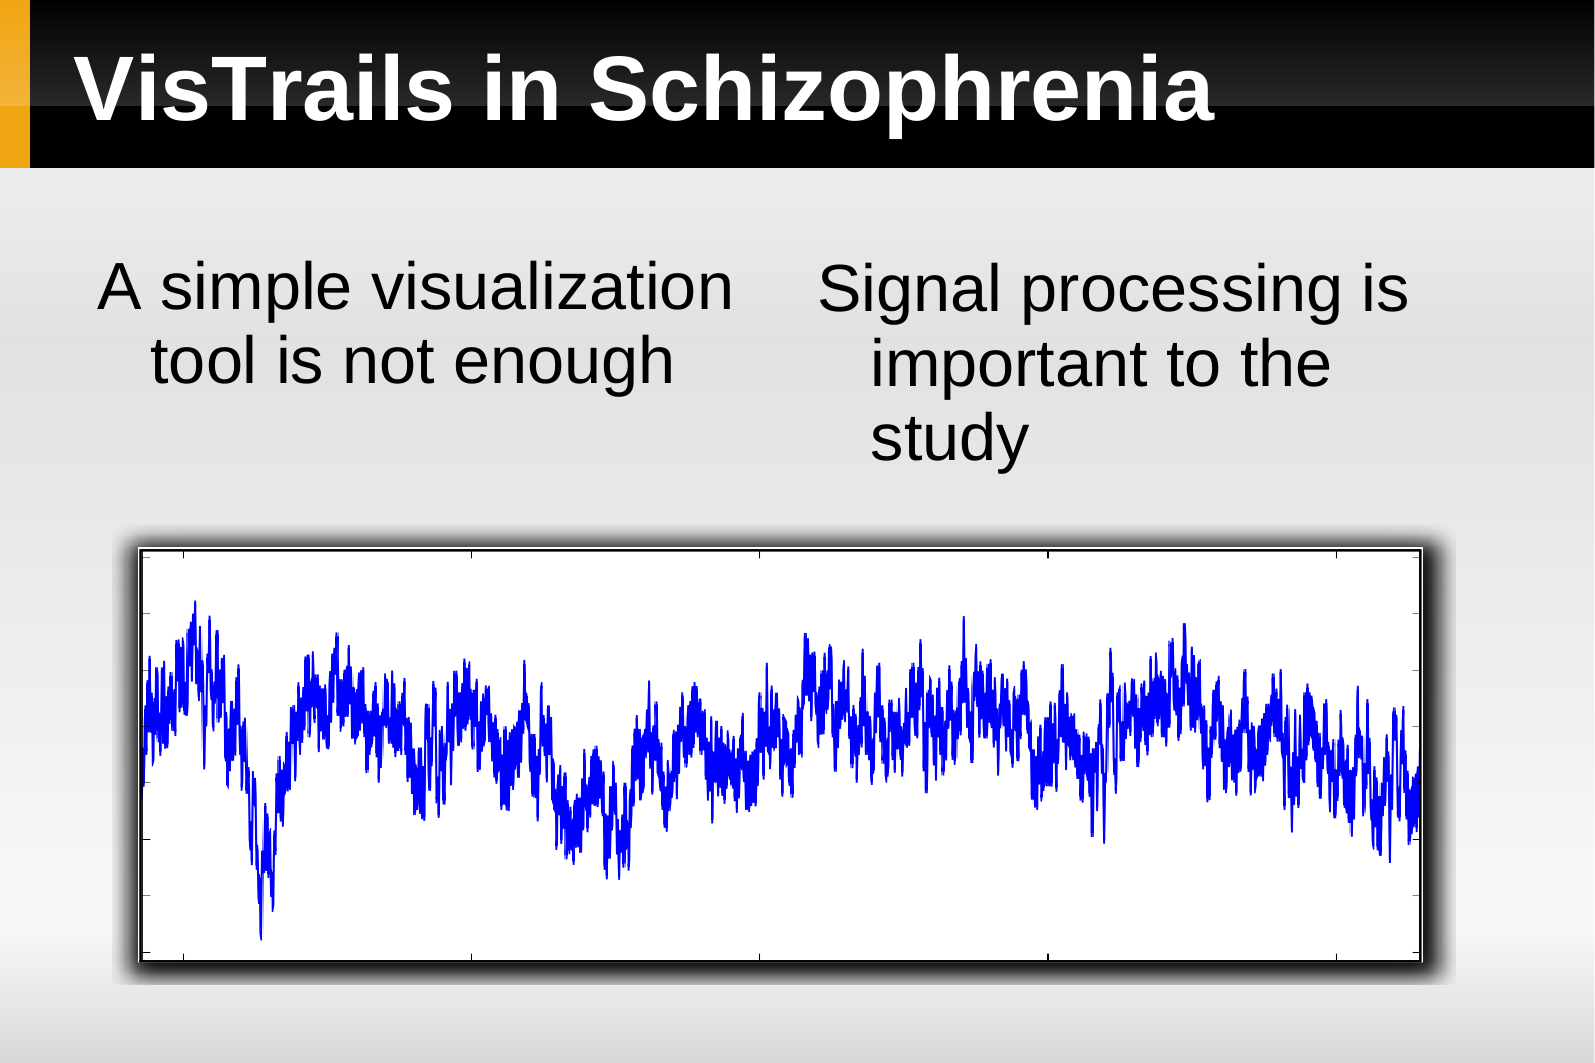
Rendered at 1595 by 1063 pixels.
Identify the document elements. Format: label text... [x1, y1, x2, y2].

title VisTrails in Schizophrenia [74, 7, 1510, 171]
picture [0, 0, 1595, 1063]
list Signal processing is important to the study [799, 250, 1501, 526]
list A simple visualization tool is not enough [79, 248, 780, 526]
